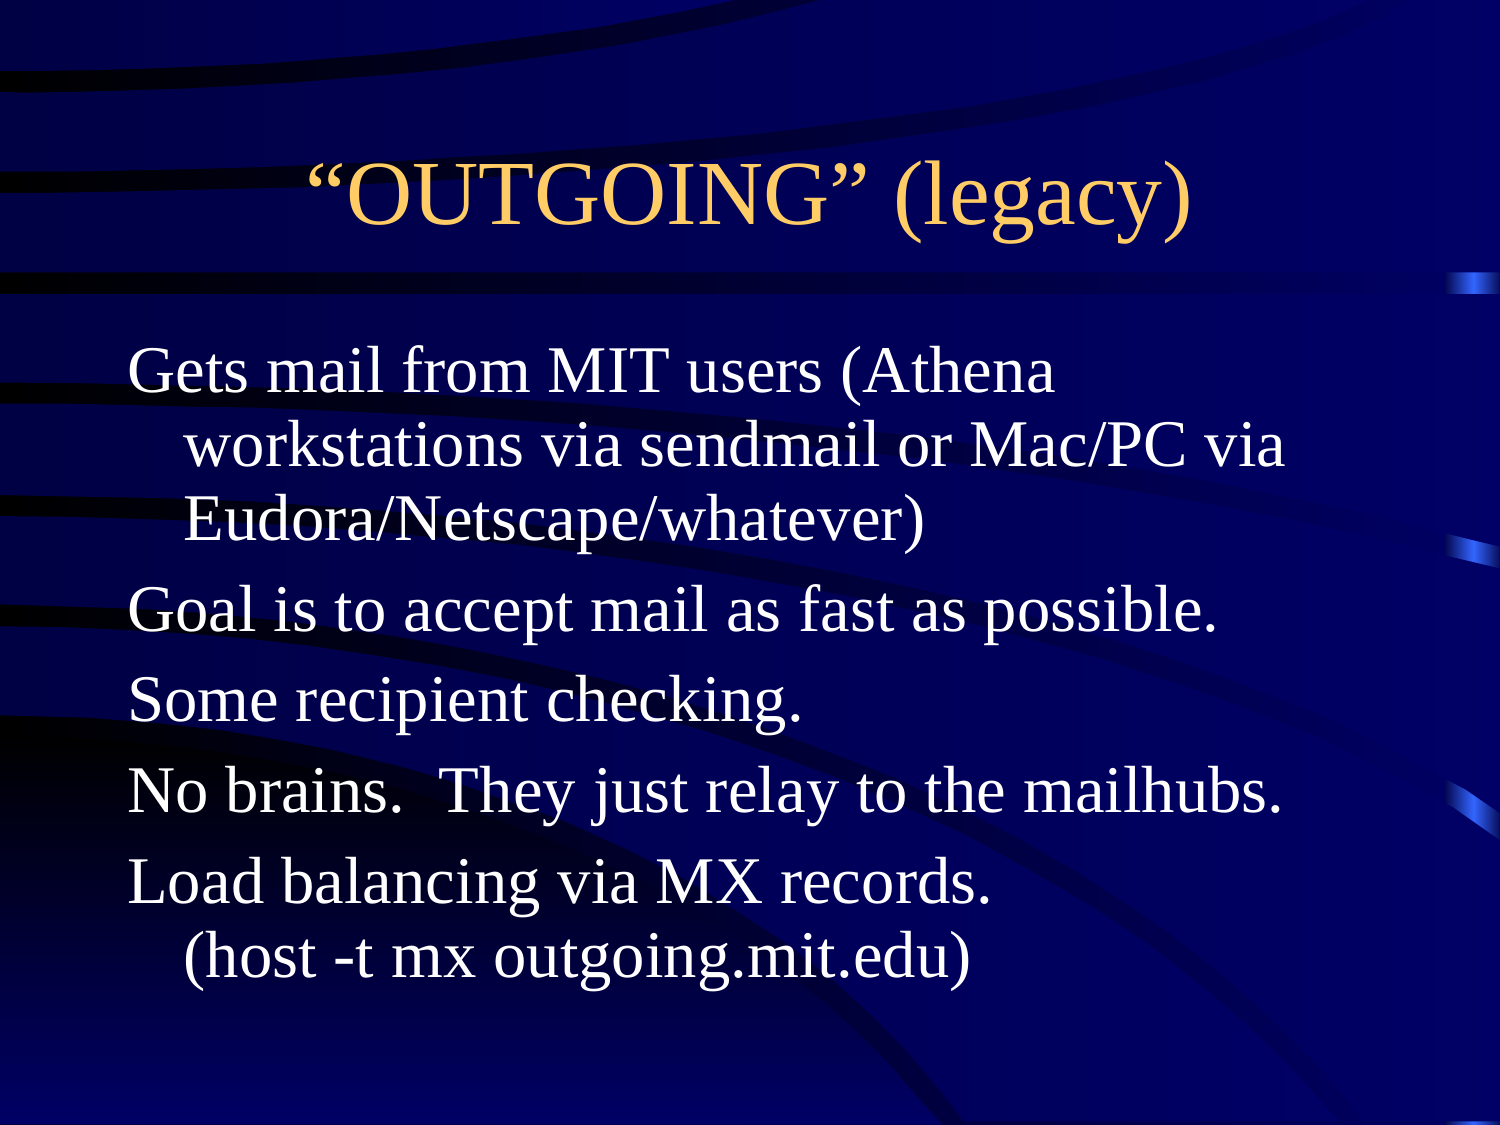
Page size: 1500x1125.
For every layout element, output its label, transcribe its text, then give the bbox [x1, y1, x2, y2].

list Gets mail from MIT users (Athena workstations via sendmail or Mac/PC via Eudora/Netscape/whatever) Goal is to accept mail as fast as possible. Some recipient checking. No brains. They just relay to the mailhubs. Load balancing via MX records. (host -t mx outgoing.mit.edu) [112, 324, 1388, 1001]
title “OUTGOING” (legacy) [112, 99, 1388, 288]
